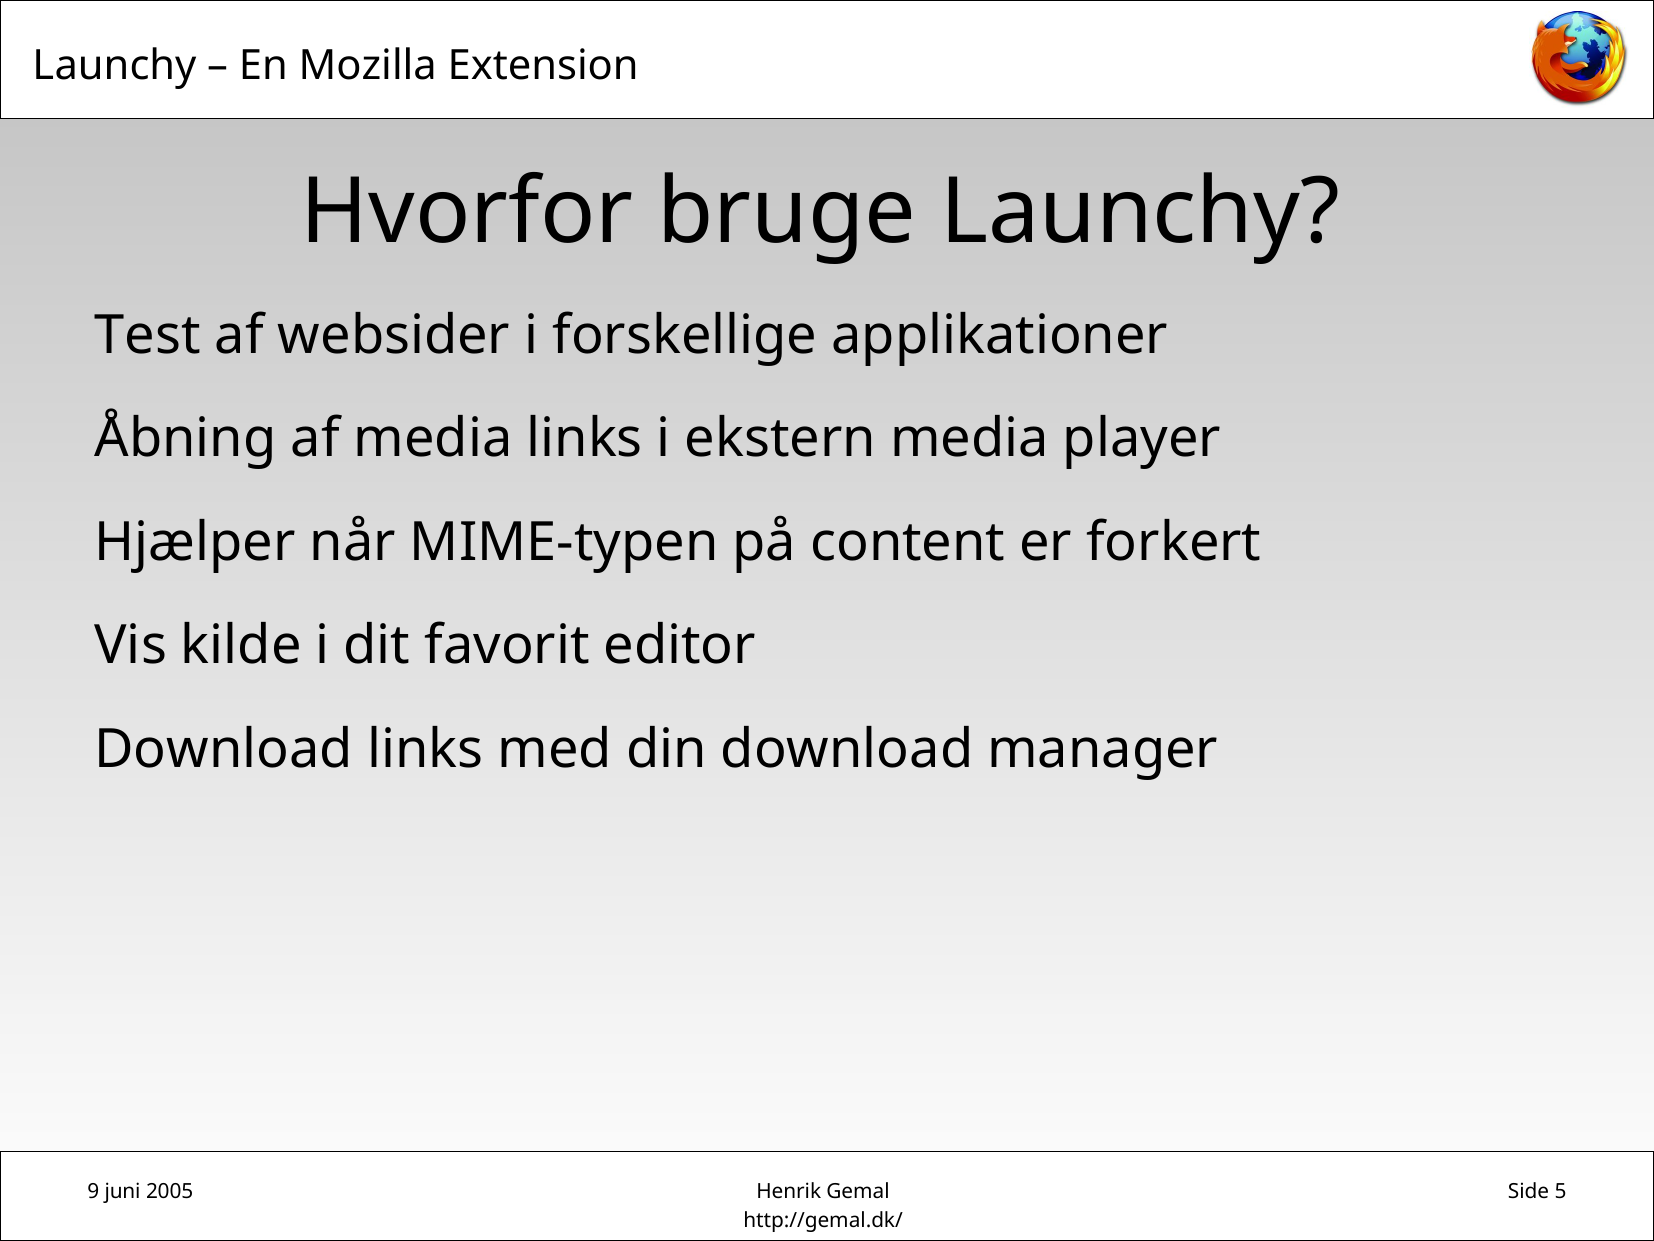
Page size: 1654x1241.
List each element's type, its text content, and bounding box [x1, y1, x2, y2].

picture [1529, 11, 1630, 108]
title Hvorfor bruge Launchy? [76, 147, 1565, 267]
list Test af websider i forskellige applikationer Åbning af media links i ekstern media player Hjælper når MIME-typen på content er forkert Vis kilde i dit favorit editor Download links med din download manager [76, 295, 1565, 1010]
